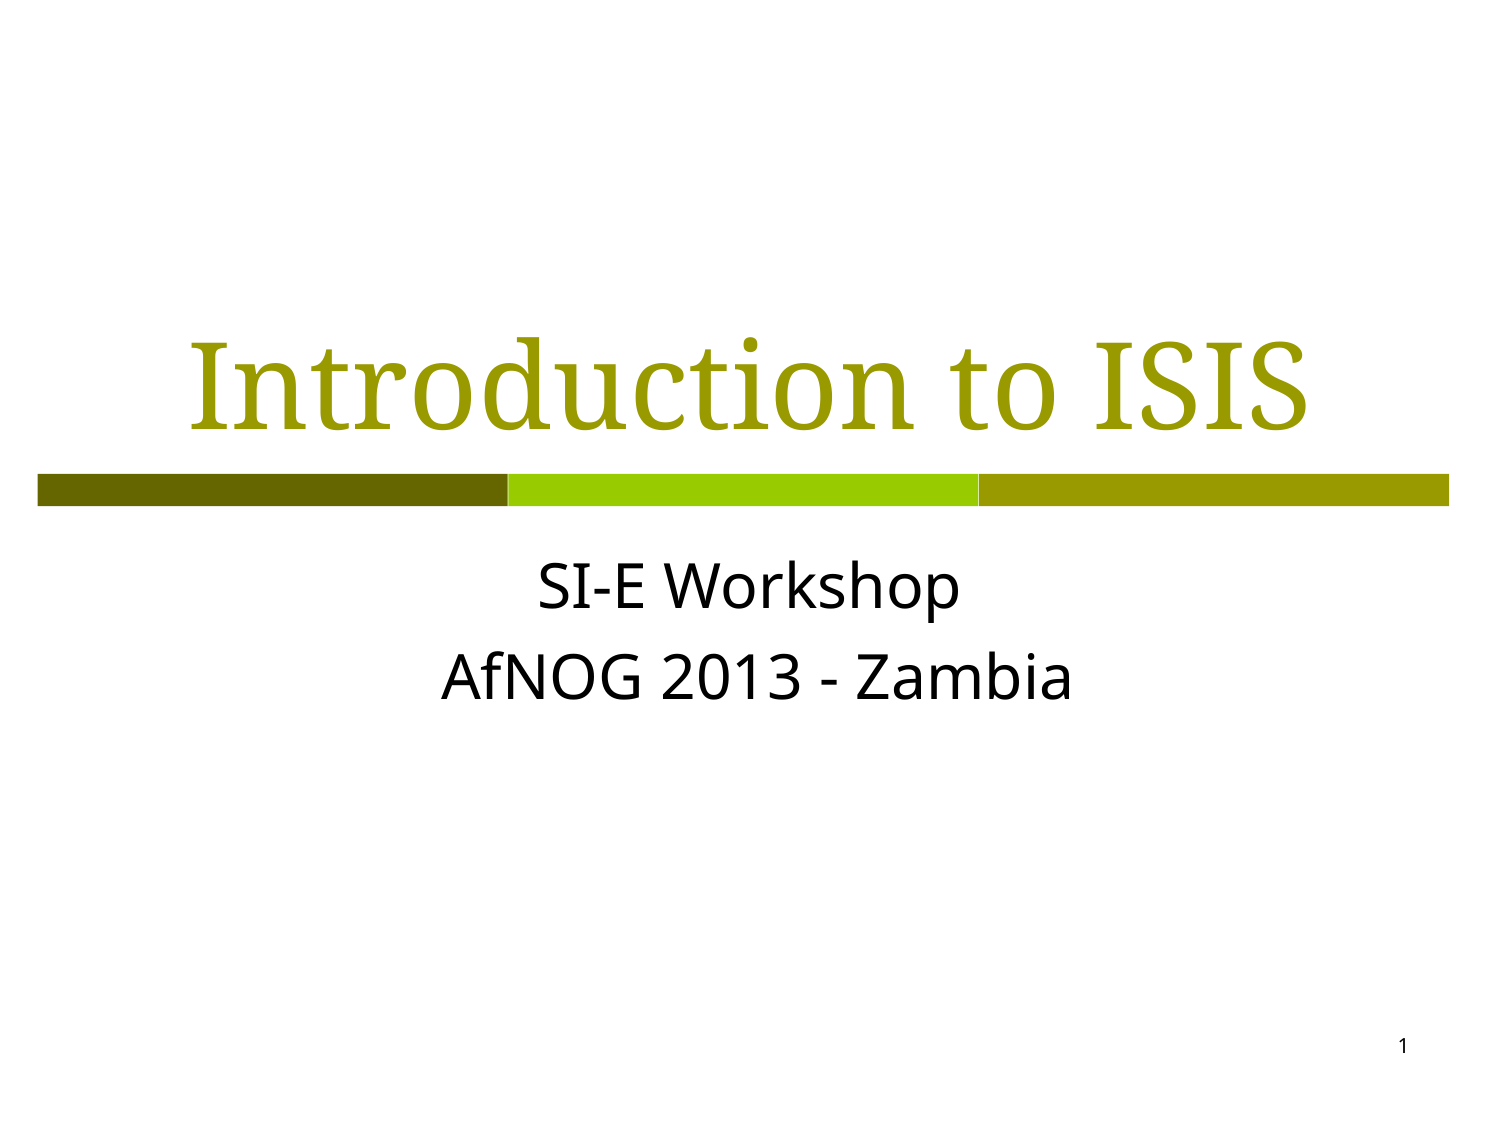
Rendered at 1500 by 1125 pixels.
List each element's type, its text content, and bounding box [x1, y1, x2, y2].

text_box SI-E Workshop AfNOG 2013 - Zambia [225, 536, 1276, 899]
text_box <number> [1074, 1025, 1425, 1100]
title Introduction to ISIS [112, 112, 1388, 462]
